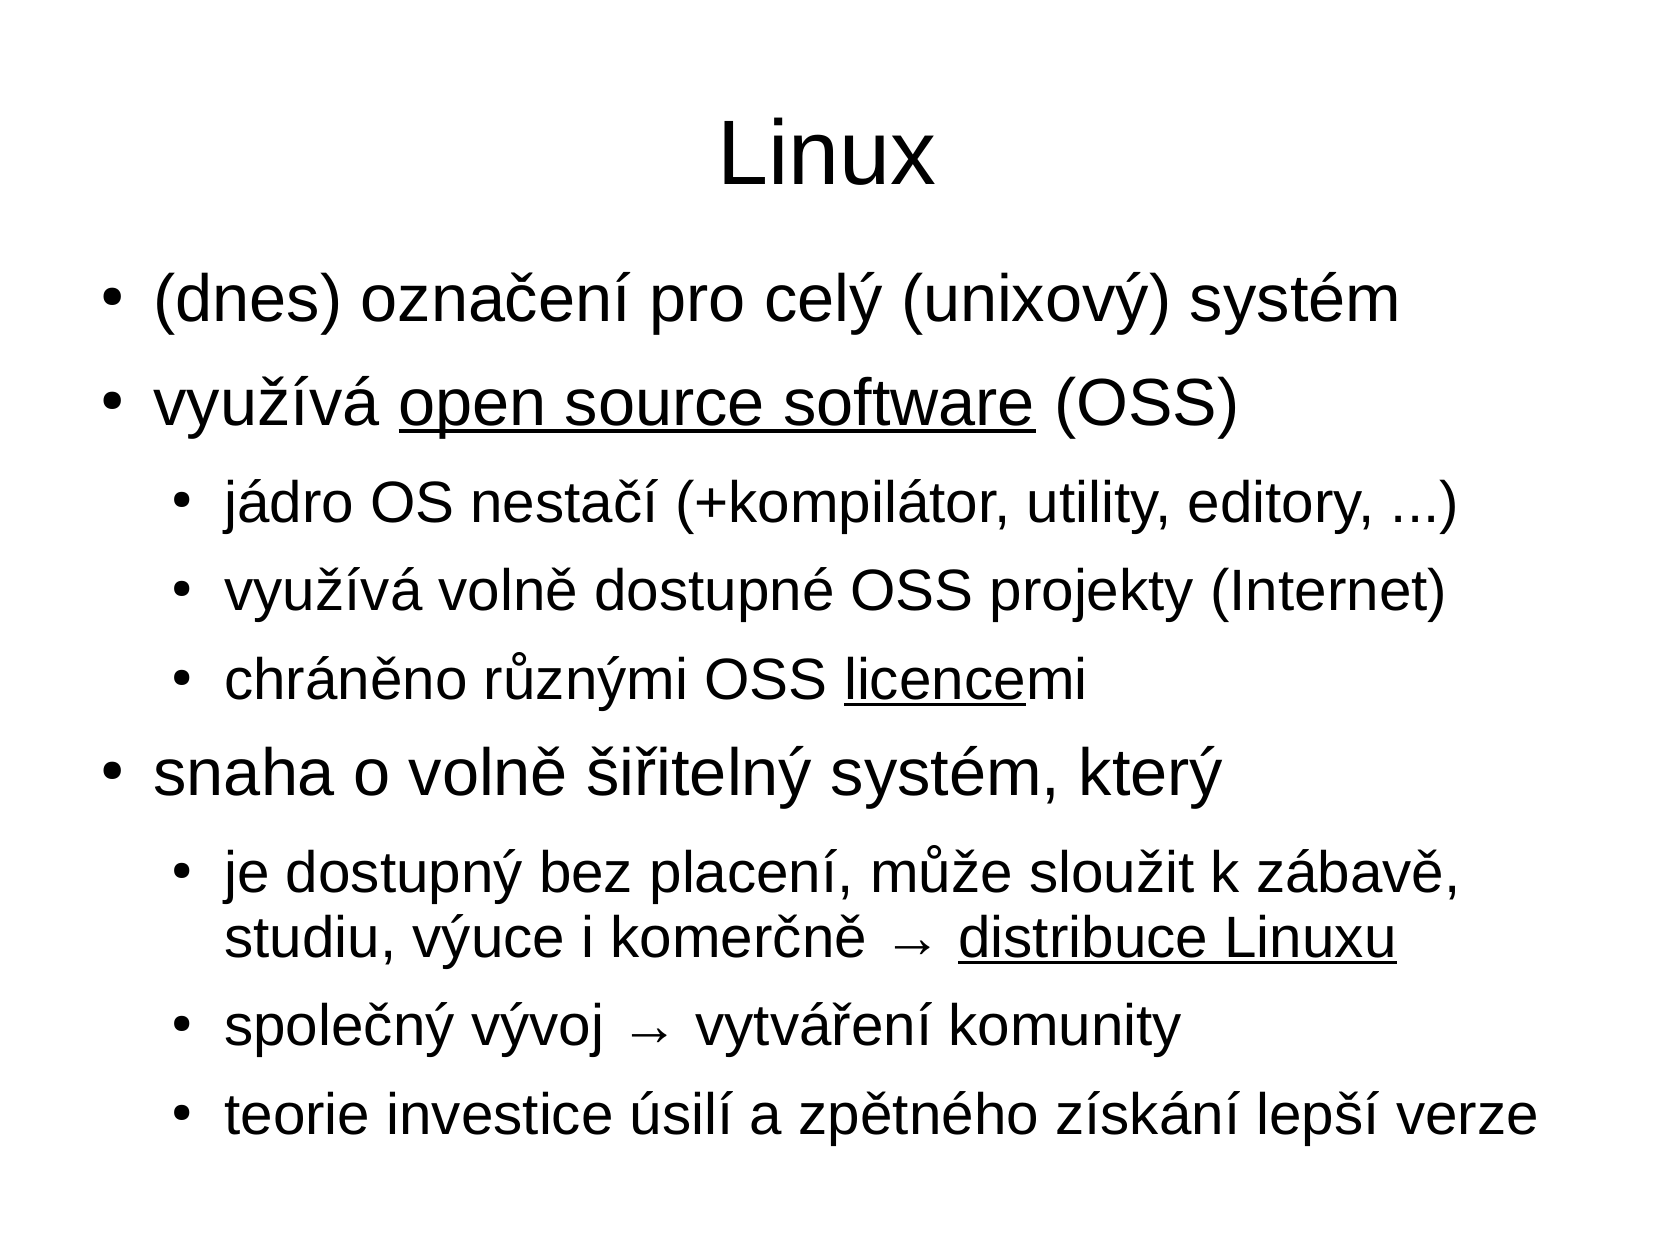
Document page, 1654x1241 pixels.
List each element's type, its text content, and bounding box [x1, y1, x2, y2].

title Linux [82, 56, 1571, 250]
list (dnes) označení pro celý (unixový) systém využívá open source software (OSS) jádro OS nestačí (+kompilátor, utility, editory, ...) využívá volně dostupné OSS projekty (Internet) chráněno různými OSS licencemi snaha o volně šiřitelný systém, který je dostupný bez placení, může sloužit k zábavě, studiu, výuce i komerčně → distribuce Linuxu společný vývoj → vytváření komunity teorie investice úsilí a zpětného získání lepší verze [82, 260, 1571, 1146]
